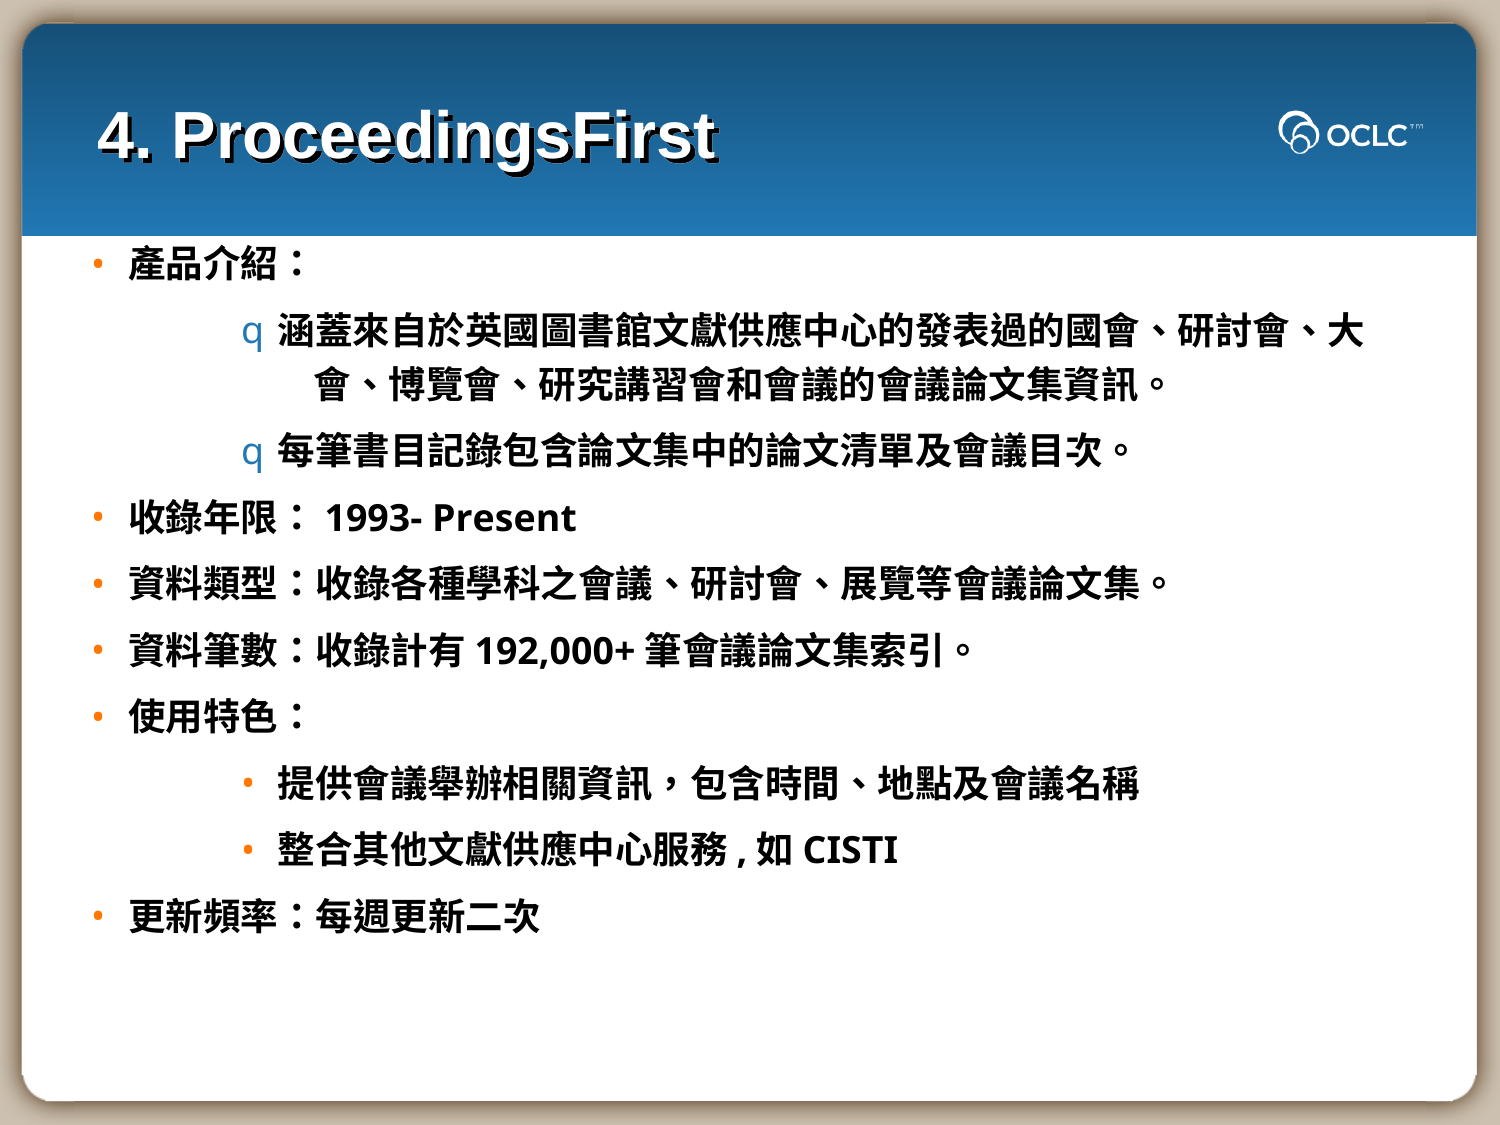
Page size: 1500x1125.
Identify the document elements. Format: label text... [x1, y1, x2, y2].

list 產品介紹： 涵蓋來自於英國圖書館文獻供應中心的發表過的國會、研討會、大會、博覽會、研究講習會和會議的會議論文集資訊。 每筆書目記錄包含論文集中的論文清單及會議目次。 收錄年限：1993- Present 資料類型：收錄各種學科之會議、研討會、展覽等會議論文集。 資料筆數：收錄計有192,000+筆會議論文集索引。 使用特色： 提供會議舉辦相關資訊，包含時間、地點及會議名稱 整合其他文獻供應中心服務,如CISTI 更新頻率：每週更新二次 [86, 231, 1433, 1125]
text_box 4. ProceedingsFirst [83, 81, 1222, 183]
